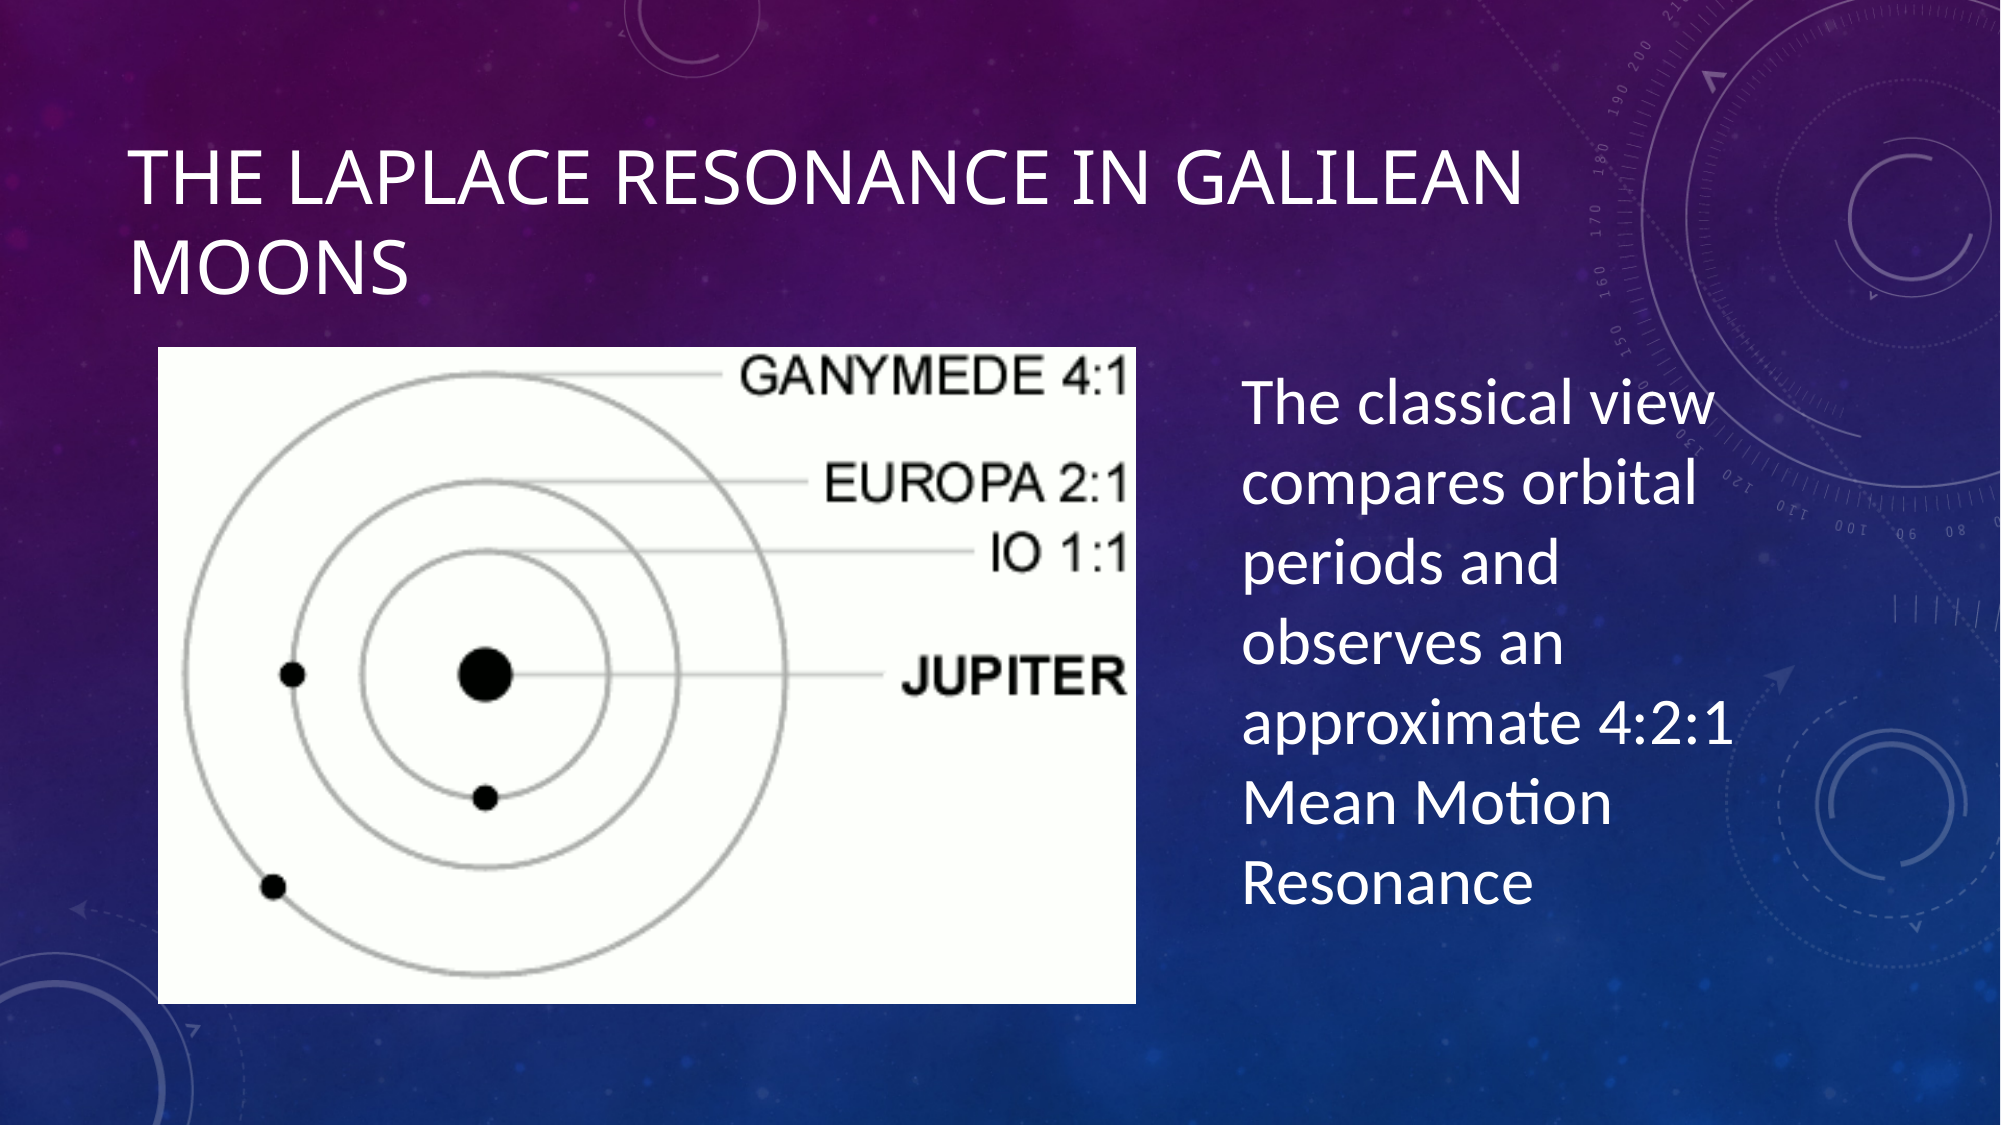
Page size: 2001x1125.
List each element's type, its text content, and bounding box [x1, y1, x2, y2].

picture [0, 0, 2001, 1125]
text_box The classical view compares orbital periods and observes an approximate 4:2:1 Mean Motion Resonance [1226, 350, 1775, 925]
title The laplace resonance in Galilean moons [112, 99, 1775, 339]
